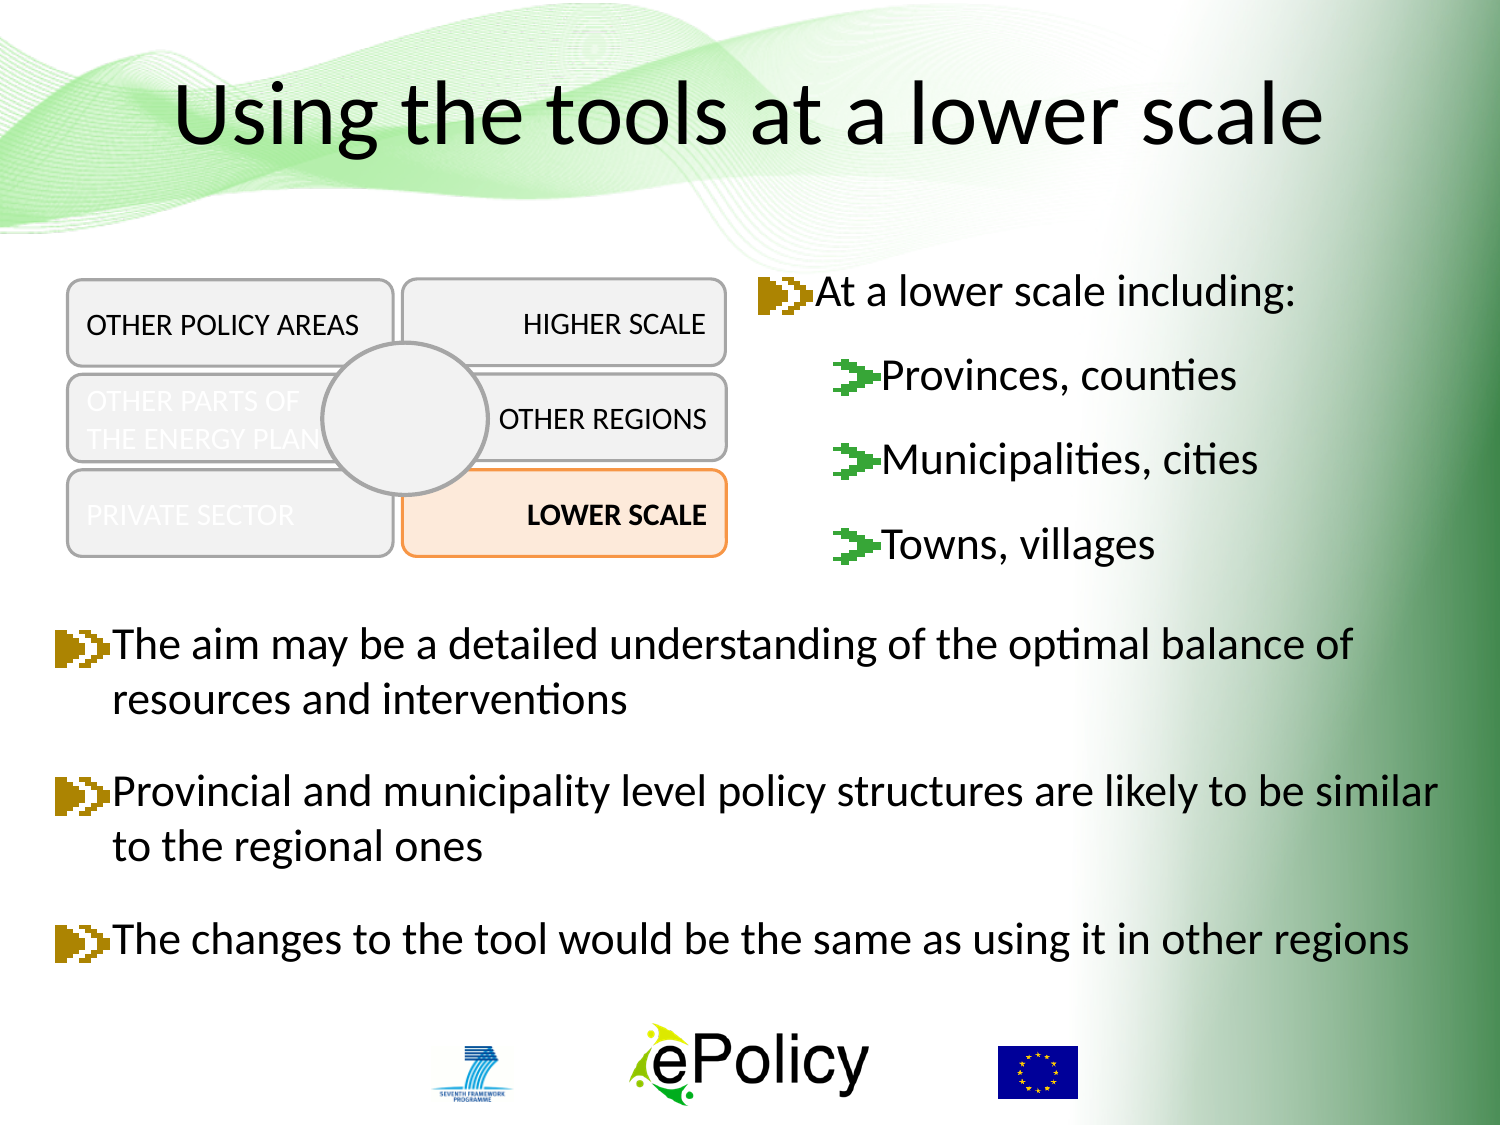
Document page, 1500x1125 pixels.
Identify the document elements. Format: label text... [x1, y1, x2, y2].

text_box HIGHER SCALE [402, 278, 726, 366]
text_box [322, 342, 488, 495]
text_box OTHER REGIONS [473, 373, 727, 461]
picture [0, 0, 1500, 1125]
text_box The aim may be a detailed understanding of the optimal balance of resources and interventions Provincial and municipality level policy structures are likely to be similar to the regional ones The changes to the tool would be the same as using it in other regions [40, 606, 1459, 1035]
text_box PRIVATE SECTOR [67, 469, 394, 557]
picture [55, 761, 110, 816]
picture [431, 1046, 514, 1102]
text_box OTHER POLICY AREAS [67, 279, 394, 367]
picture [55, 909, 110, 963]
text_box LOWER SCALE [402, 469, 727, 557]
title Using the tools at a lower scale [75, 45, 1425, 233]
picture [55, 614, 110, 668]
text_box OTHER PARTS OF THE ENERGY PLAN [67, 374, 337, 462]
list At a lower scale including: Provinces, counties Municipalities, cities Towns, villages [744, 252, 1459, 595]
